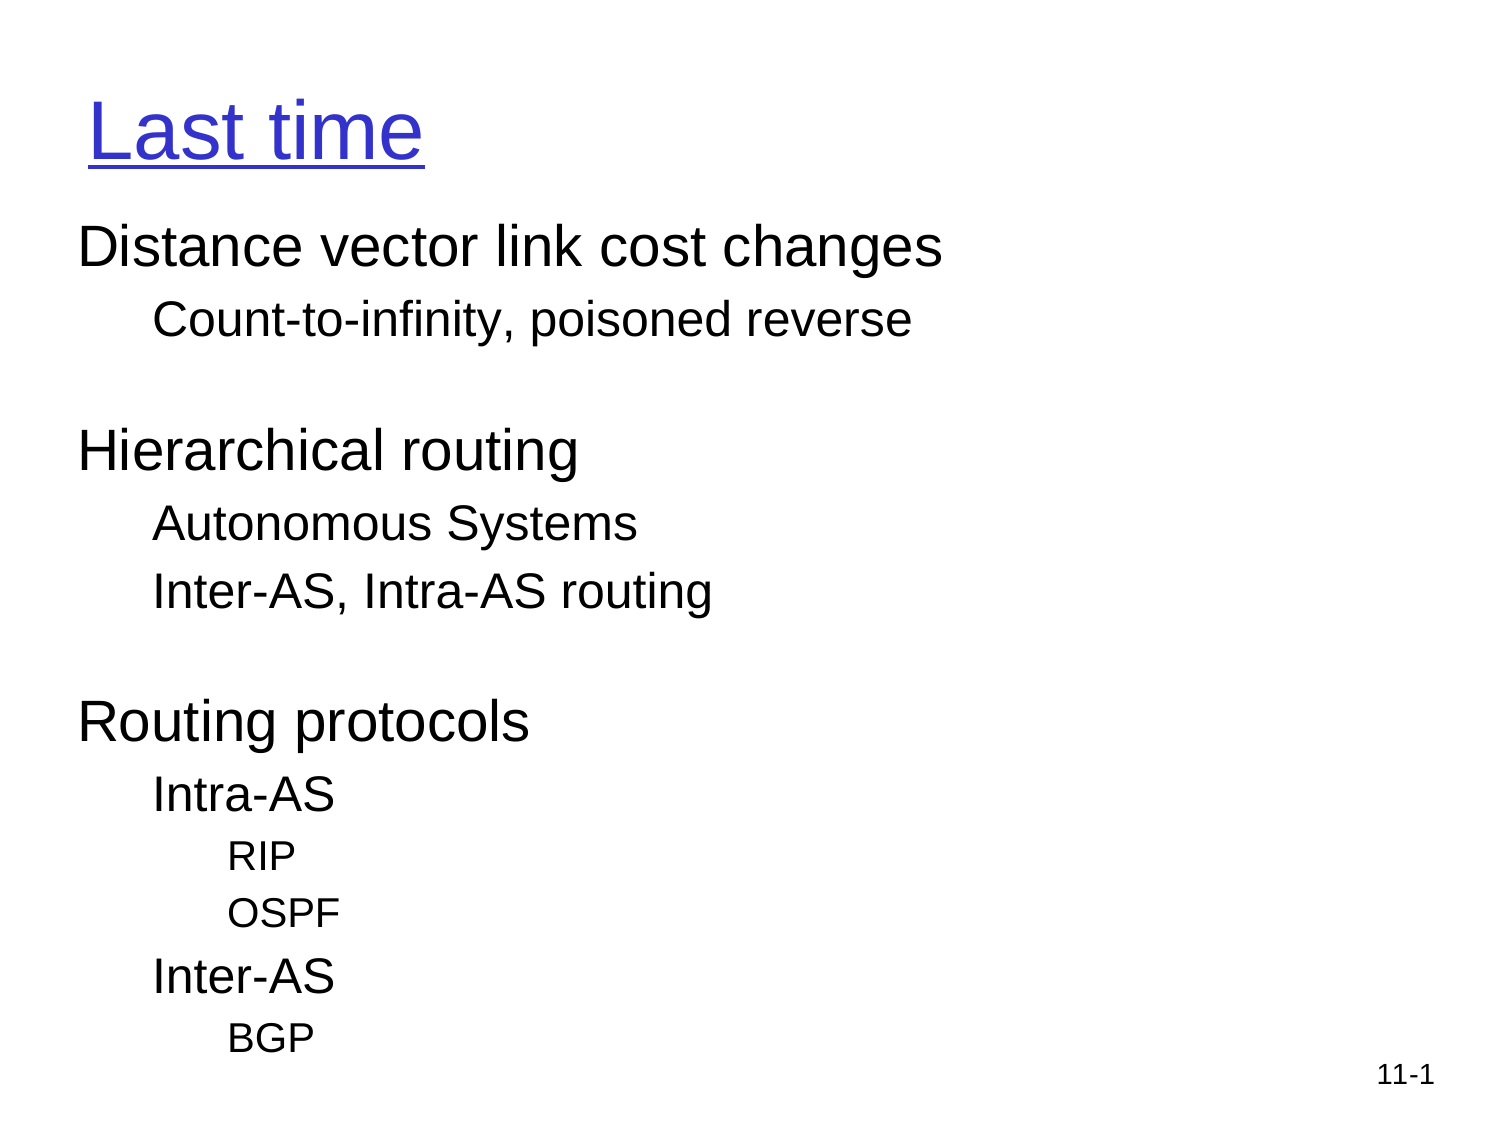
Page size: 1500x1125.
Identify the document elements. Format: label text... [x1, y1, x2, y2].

title Last time [87, 23, 1363, 239]
list Distance vector link cost changes Count-to-infinity, poisoned reverse Hierarchical routing Autonomous Systems Inter-AS, Intra-AS routing Routing protocols Intra-AS RIP OSPF Inter-AS BGP [77, 213, 1353, 1062]
